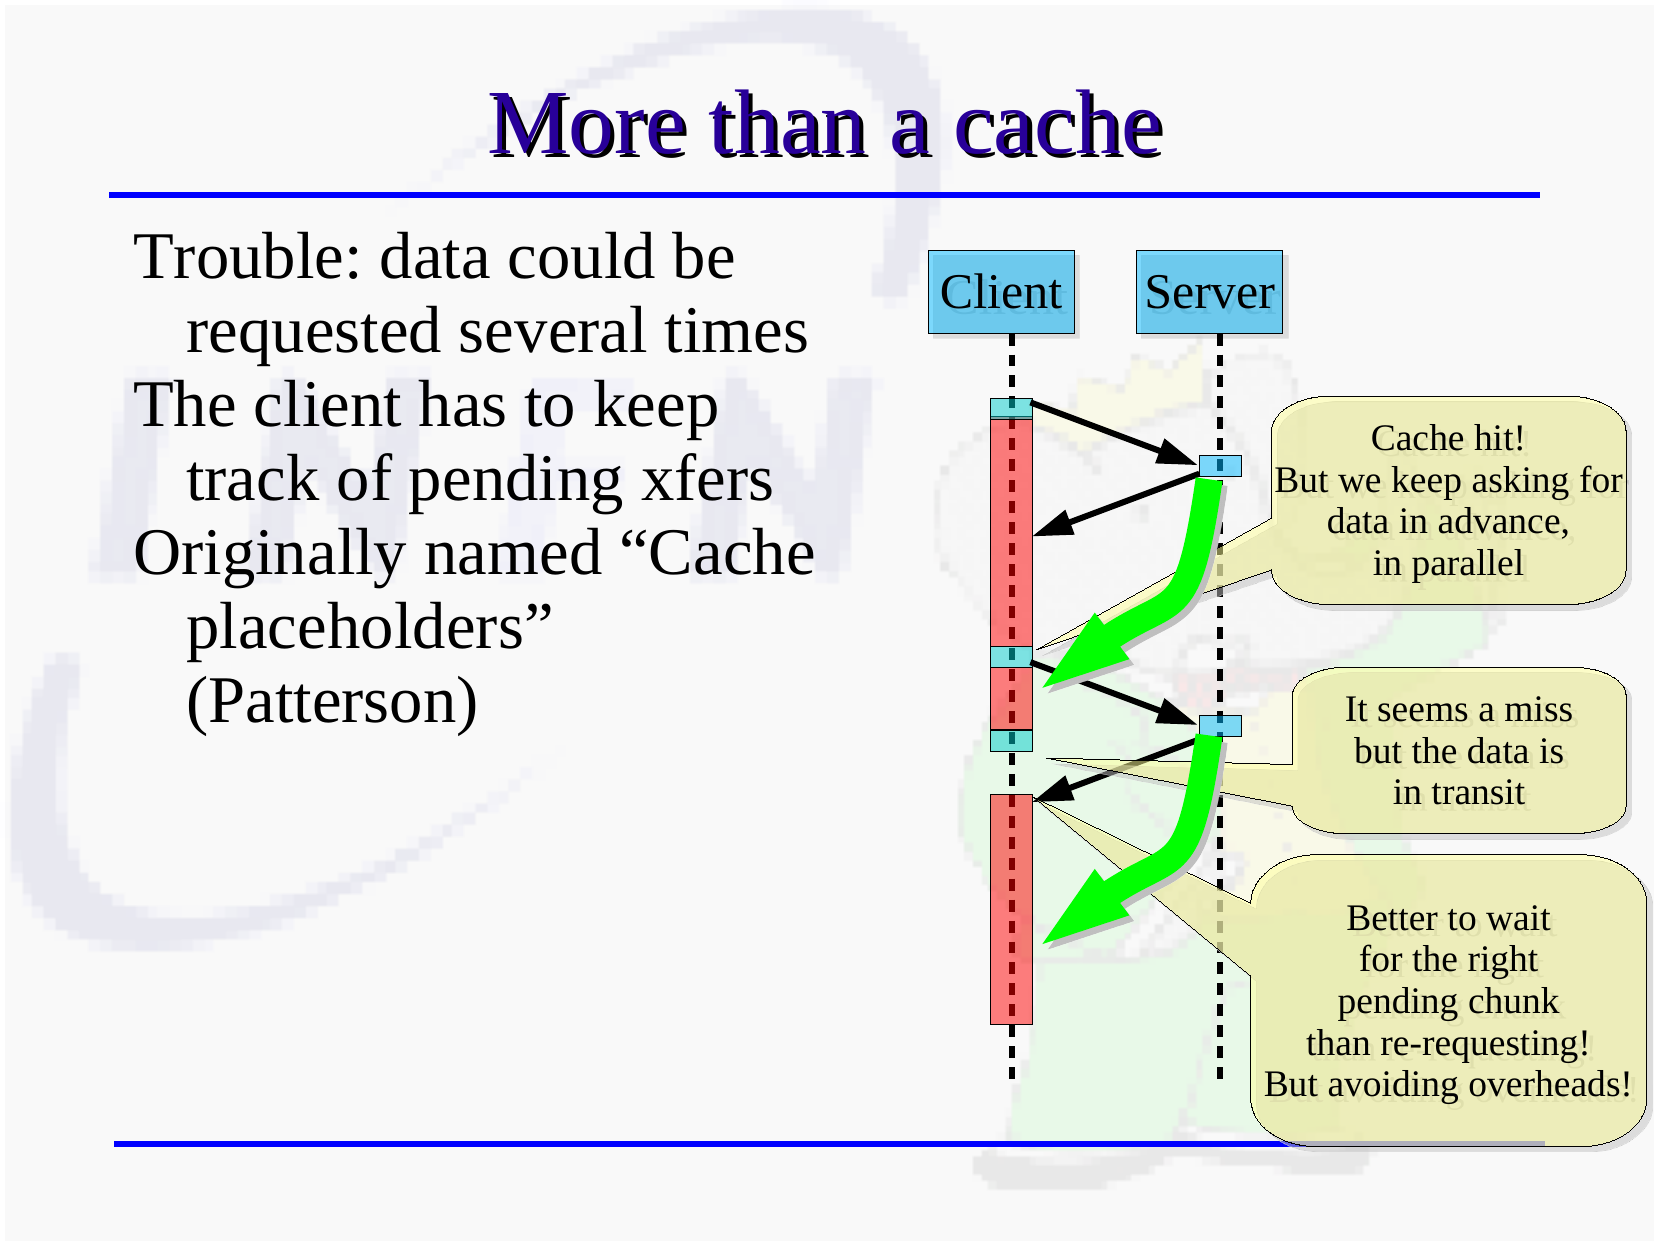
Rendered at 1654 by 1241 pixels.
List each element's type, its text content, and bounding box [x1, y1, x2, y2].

text_box Better to wait for the right pending chunk than re-requesting! But avoiding overheads! [1033, 797, 1647, 1147]
title More than a cache [119, 59, 1532, 187]
text_box [1199, 455, 1242, 477]
text_box Cache hit! But we keep asking for data in advance, in parallel [1036, 396, 1627, 650]
text_box [990, 398, 1033, 752]
text_box Client [928, 250, 1075, 334]
text_box [990, 794, 1033, 1025]
list Trouble: data could be requested several times The client has to keep track of pending xfers Originally named “Cache placeholders” (Patterson) [115, 219, 828, 1127]
text_box Server [1136, 250, 1283, 334]
text_box It seems a miss but the data is in transit [1046, 667, 1627, 834]
text_box [1199, 715, 1242, 737]
title Prefetching [0, 0, 1654, 1241]
